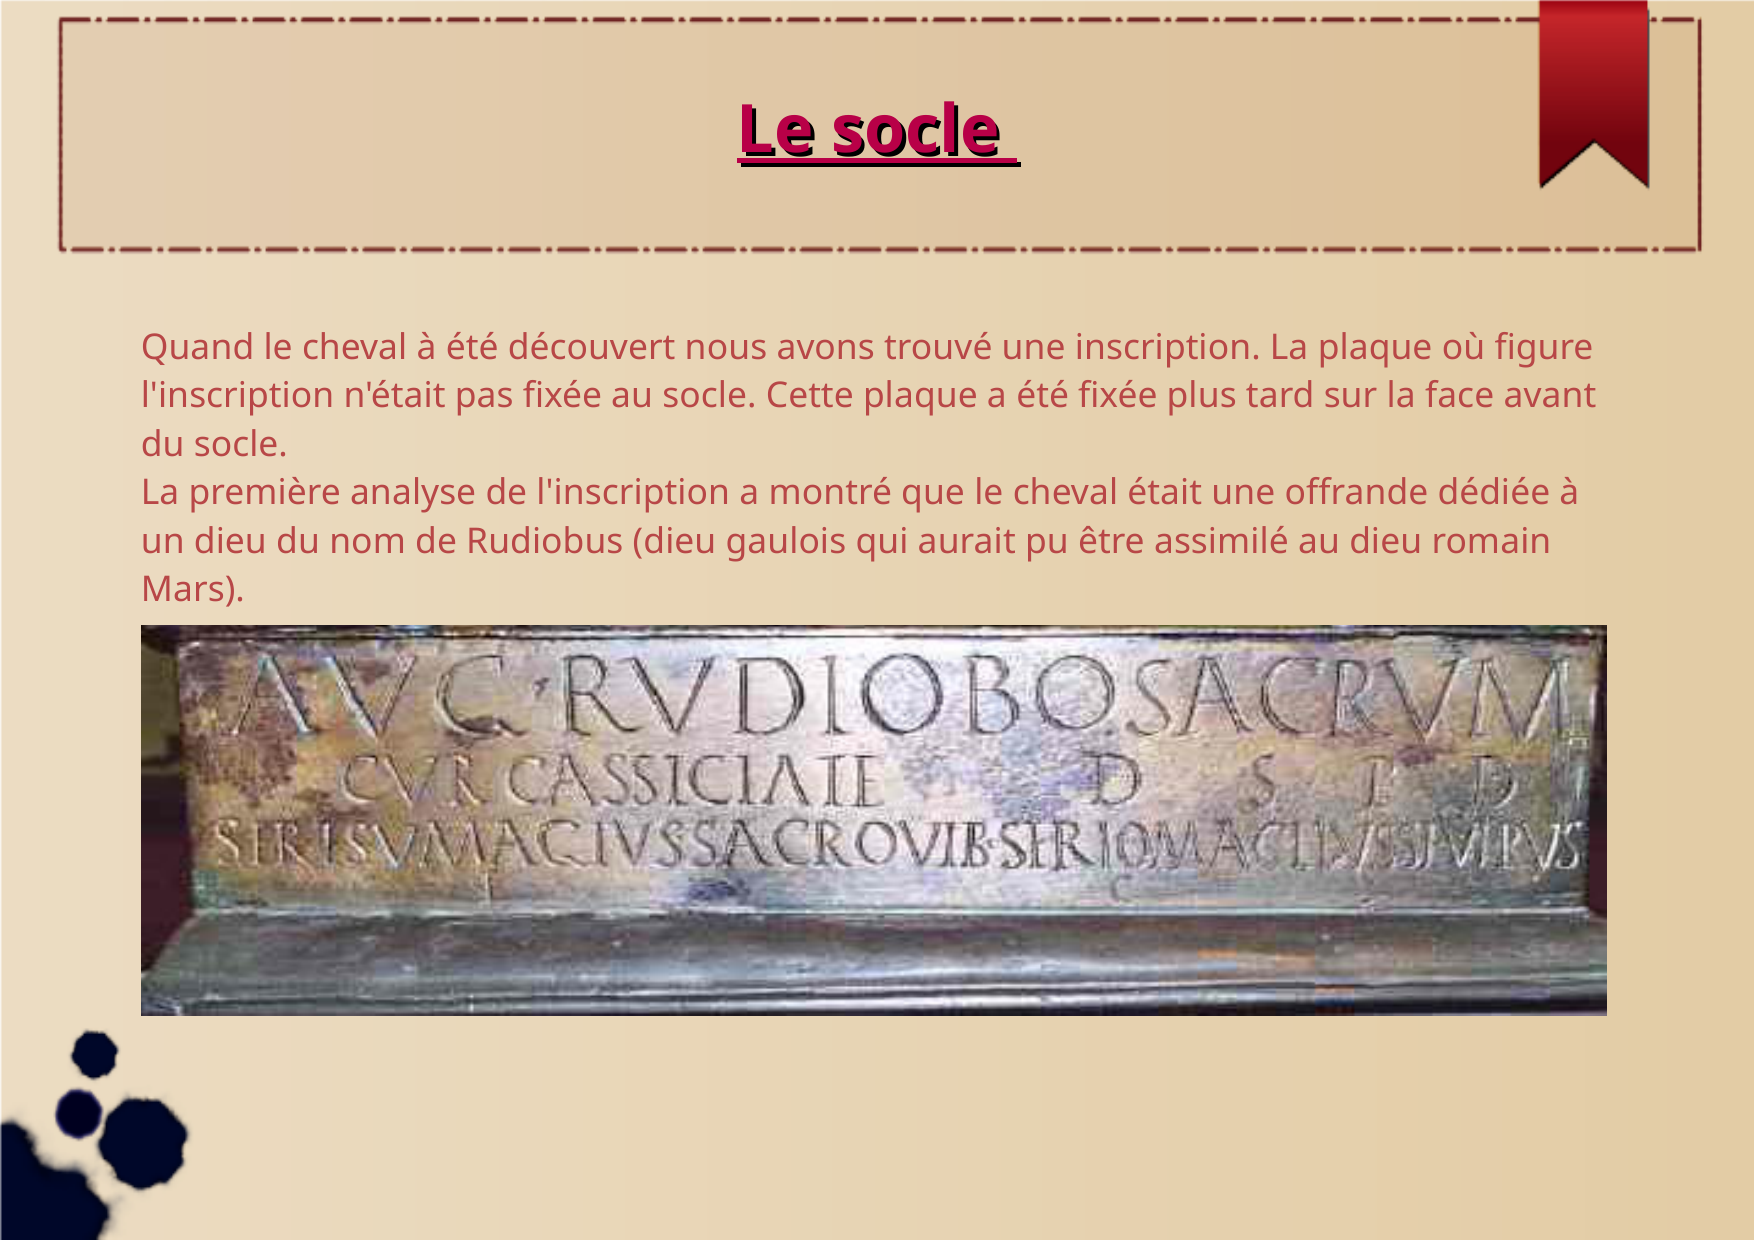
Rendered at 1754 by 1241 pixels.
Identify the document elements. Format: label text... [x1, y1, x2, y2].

title Le socle [413, 49, 1341, 205]
picture [0, 0, 1754, 1240]
list Quand le cheval à été découvert nous avons trouvé une inscription. La plaque où figure l'inscription n'était pas fixée au socle. Cette plaque a été fixée plus tard sur la face avant du socle. La première analyse de l'inscription a montré que le cheval était une offrande dédiée à un dieu du nom de Rudiobus (dieu gaulois qui aurait pu être assimilé au dieu romain Mars). [140, 321, 1607, 615]
